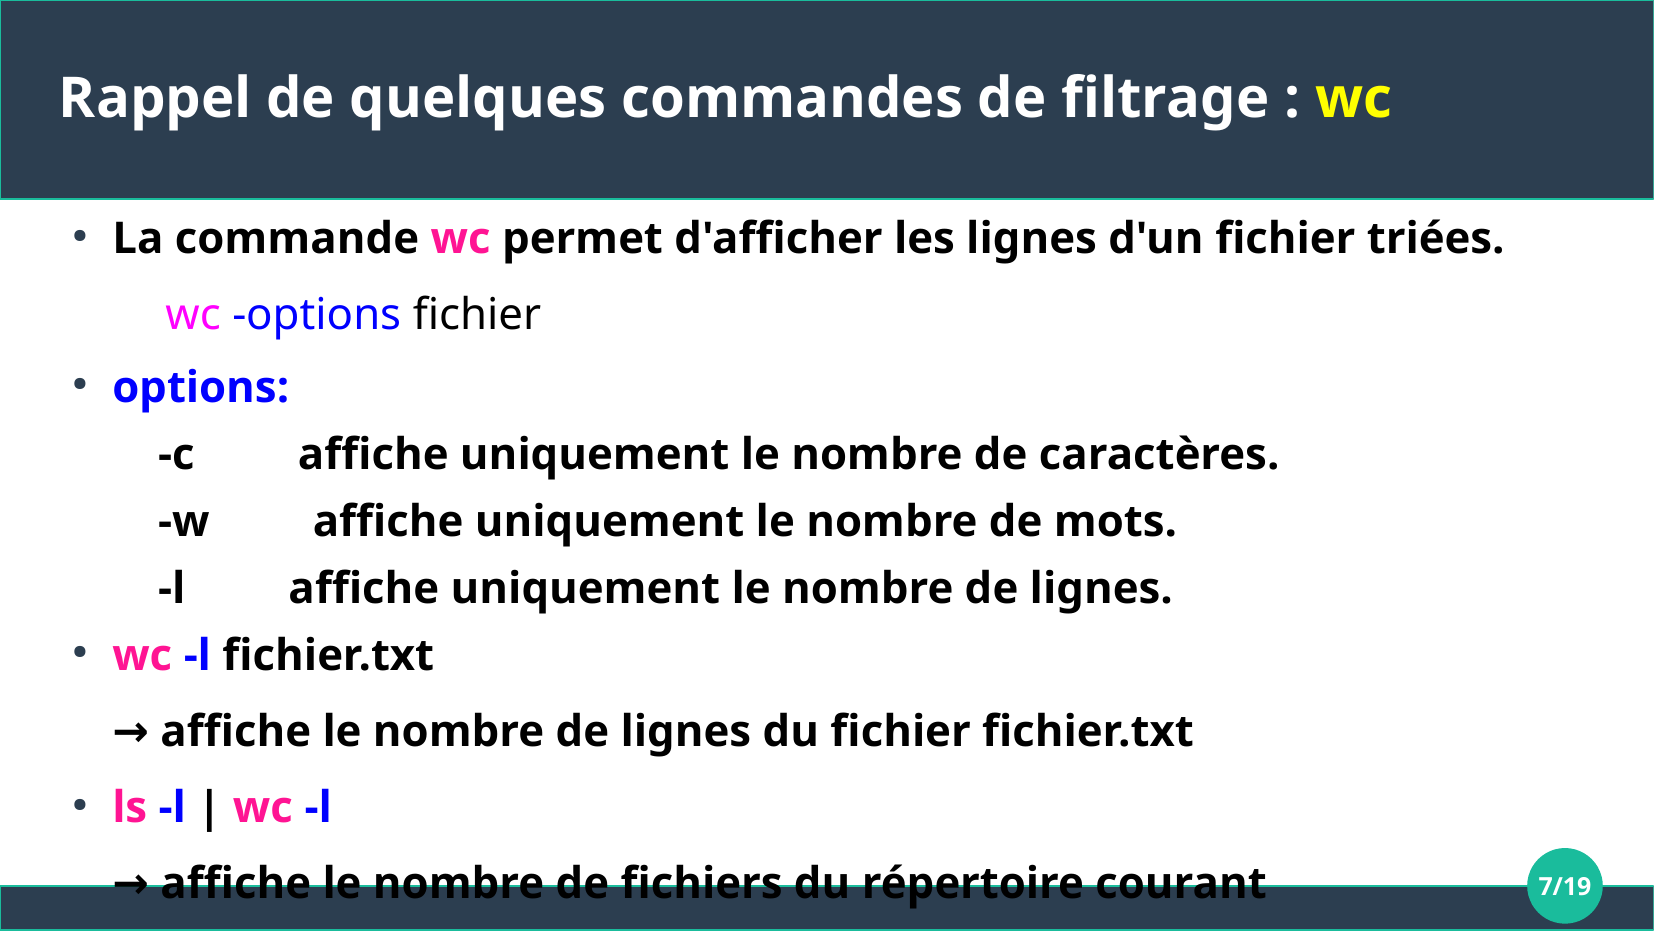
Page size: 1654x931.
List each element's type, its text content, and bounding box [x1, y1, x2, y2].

list La commande wc permet d'afficher les lignes d'un fichier triées. wc -options fichier options: -c affiche uniquement le nombre de caractères. -w affiche uniquement le nombre de mots. -l affiche uniquement le nombre de lignes. wc -l fichier.txt → affiche le nombre de lignes du fichier fichier.txt ls -l | wc -l → affiche le nombre de fichiers du répertoire courant [59, 206, 1595, 916]
title Rappel de quelques commandes de filtrage : wc [59, 37, 1595, 155]
